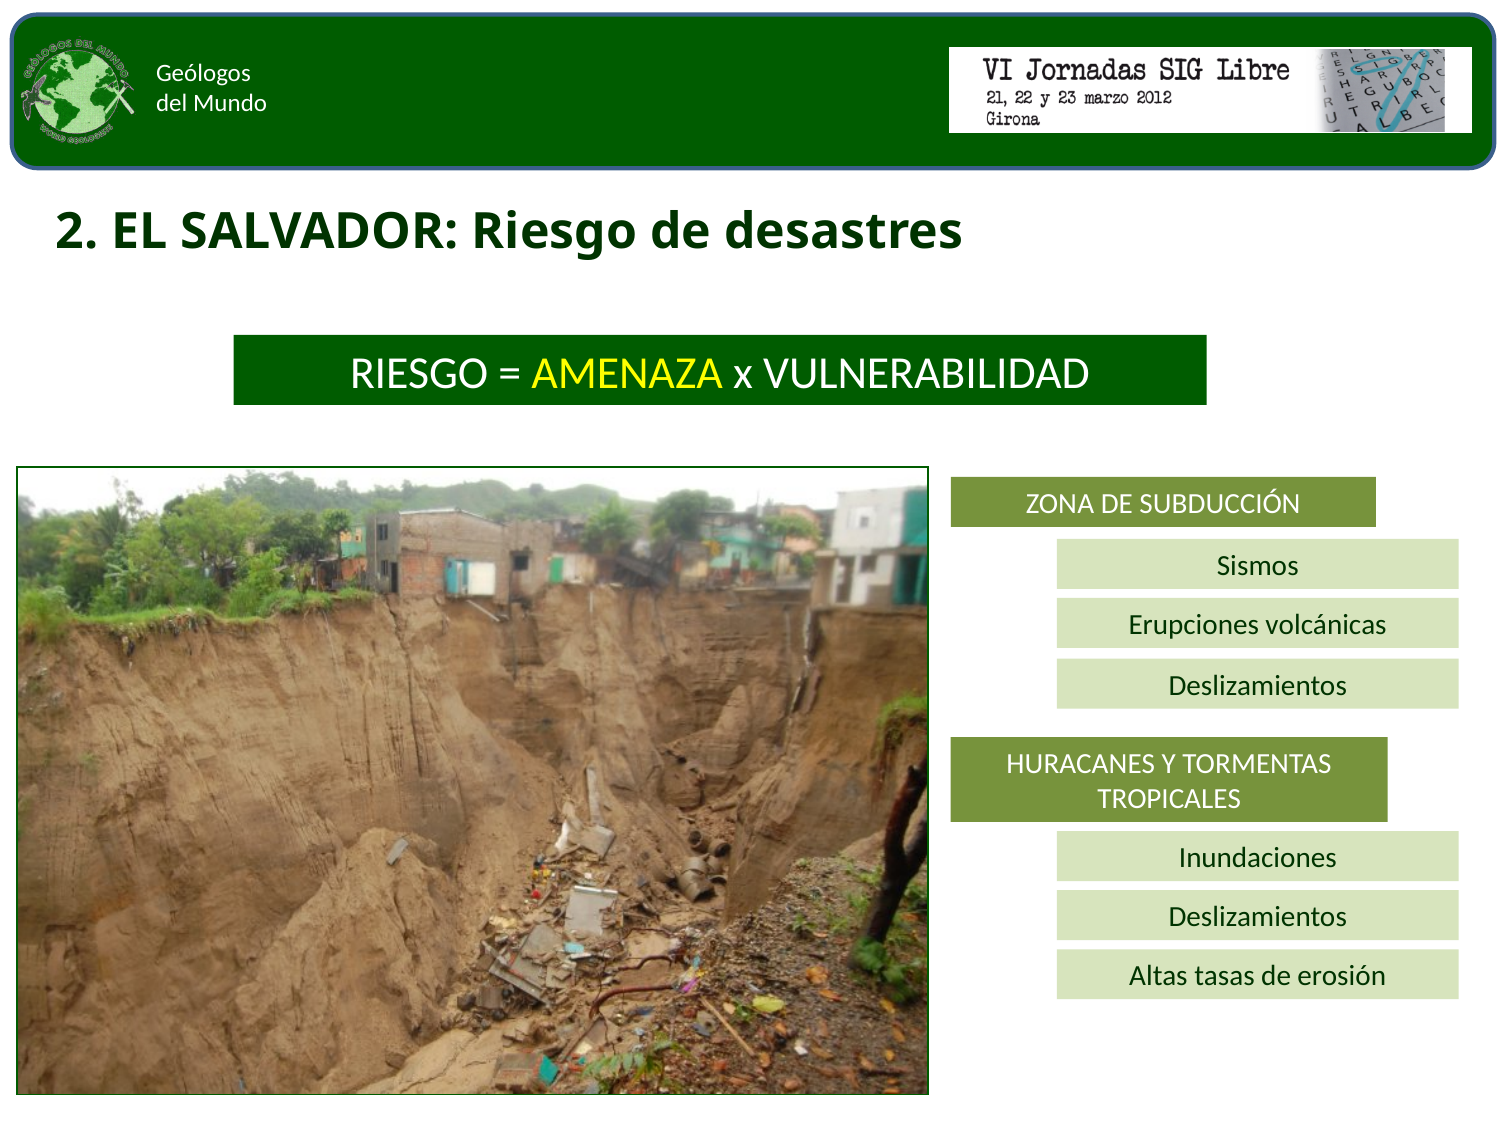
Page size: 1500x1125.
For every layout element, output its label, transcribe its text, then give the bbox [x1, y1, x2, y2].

text_box [11, 14, 1495, 169]
picture [950, 48, 1471, 132]
picture [17, 467, 928, 1094]
text_box Deslizamientos [1056, 890, 1459, 941]
text_box ZONA DE SUBDUCCIÓN [950, 476, 1376, 527]
text_box Erupciones volcánicas [1056, 597, 1459, 648]
text_box Altas tasas de erosión [1056, 949, 1459, 1000]
text_box RIESGO = AMENAZA x VULNERABILIDAD [233, 334, 1207, 405]
text_box HURACANES Y TORMENTAS TROPICALES [950, 737, 1388, 822]
text_box Inundaciones [1056, 831, 1459, 882]
text_box Sismos [1056, 538, 1459, 589]
text_box 2. EL SALVADOR: Riesgo de desastres [41, 190, 1447, 266]
text_box Deslizamientos [1056, 658, 1459, 709]
picture [19, 36, 136, 145]
text_box Geólogos del Mundo [141, 49, 361, 125]
